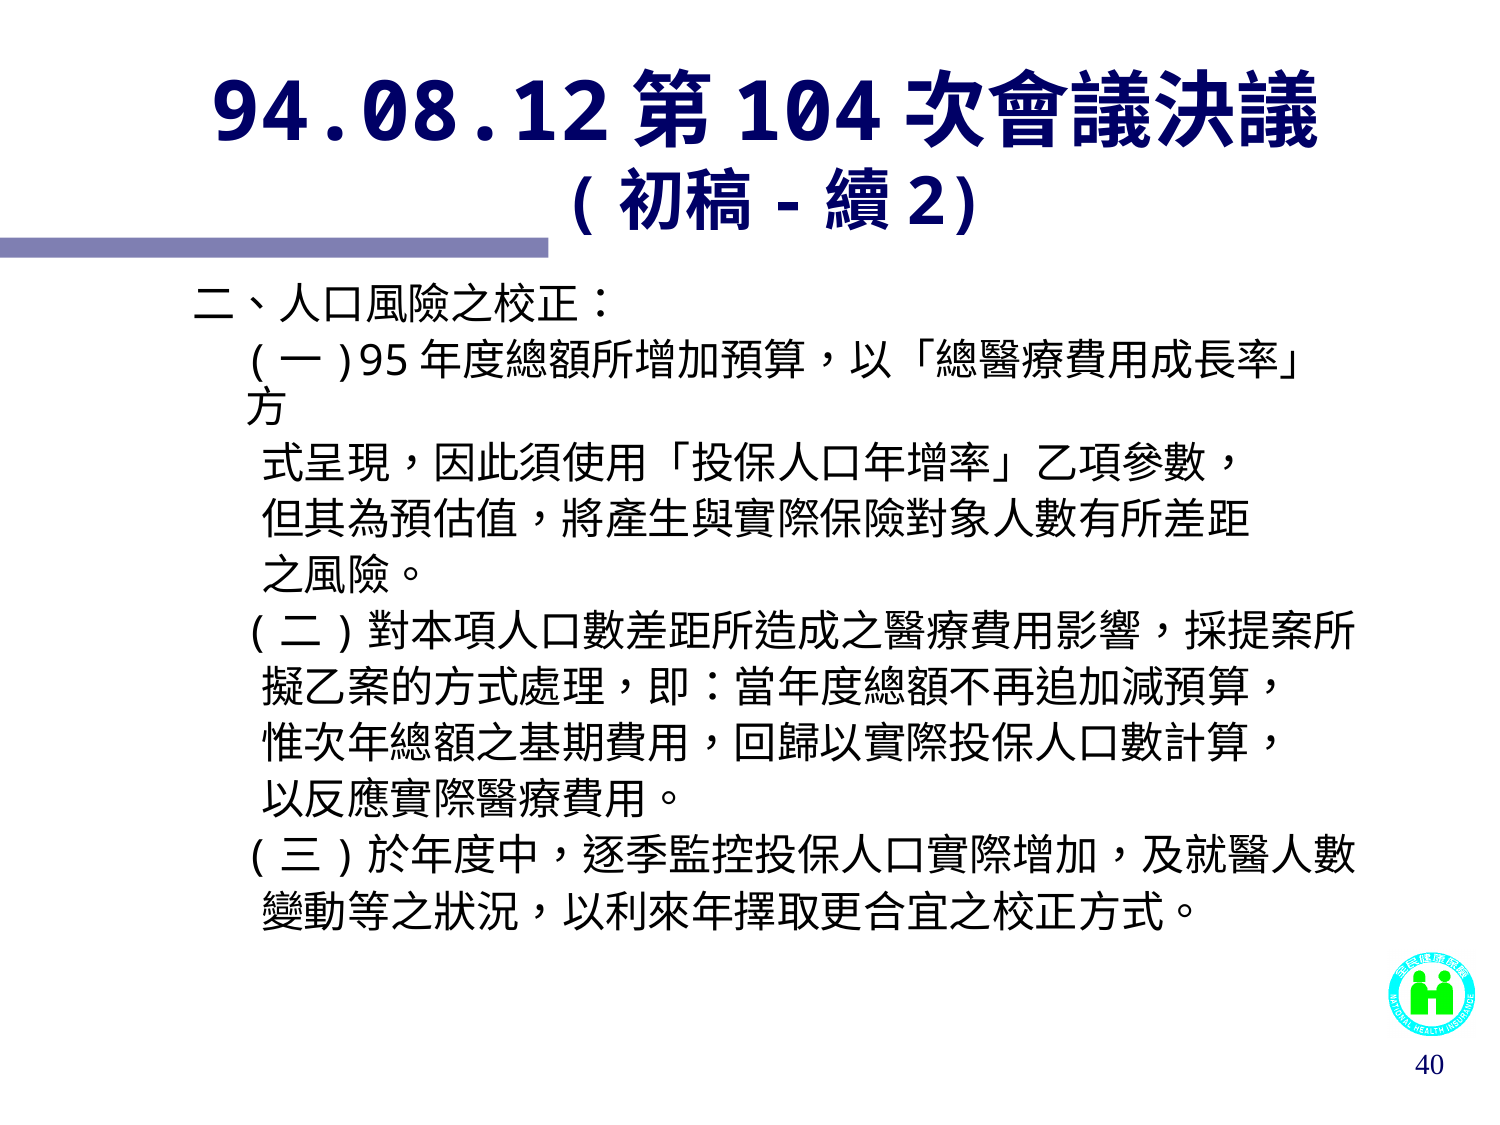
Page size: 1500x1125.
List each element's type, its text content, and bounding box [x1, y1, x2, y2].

list 二、人口風險之校正： (一)95年度總額所增加預算，以「總醫療費用成長率」方 式呈現，因此須使用「投保人口年增率」乙項參數， 但其為預估值，將產生與實際保險對象人數有所差距 之風險。 (二)對本項人口數差距所造成之醫療費用影響，採提案所 擬乙案的方式處理，即：當年度總額不再追加減預算， 惟次年總額之基期費用，回歸以實際投保人口數計算， 以反應實際醫療費用。 (三)於年度中，逐季監控投保人口實際增加，及就醫人數 變動等之狀況，以利來年擇取更合宜之校正方式。 [125, 275, 1376, 951]
title 94.08.12第104次會議決議(初稿-續2) [137, 50, 1413, 238]
text_box [1400, 1037, 1476, 1125]
